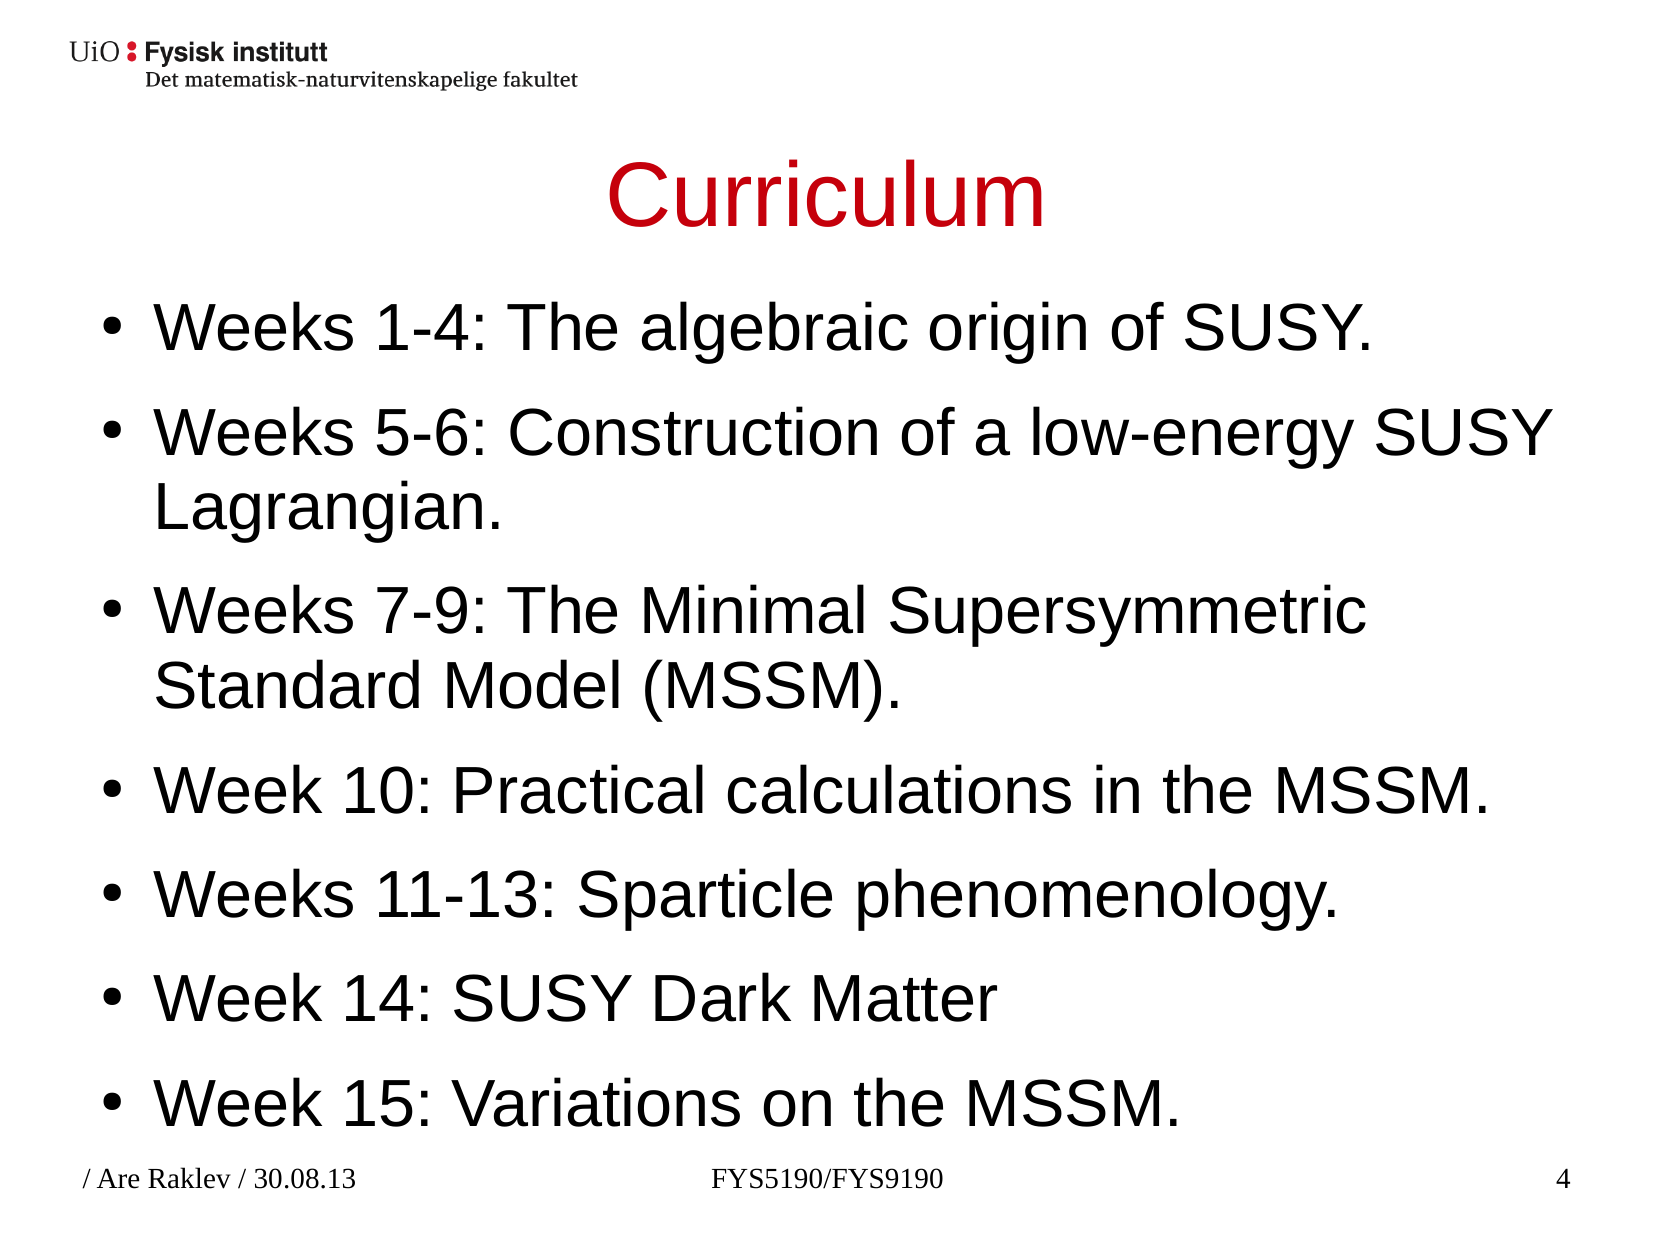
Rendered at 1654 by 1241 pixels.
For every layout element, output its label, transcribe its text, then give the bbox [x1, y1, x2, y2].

picture [68, 37, 581, 93]
title Curriculum [82, 90, 1571, 290]
list Weeks 1-4: The algebraic origin of SUSY. Weeks 5-6: Construction of a low-energy SUSY Lagrangian. Weeks 7-9: The Minimal Supersymmetric Standard Model (MSSM). Week 10: Practical calculations in the MSSM. Weeks 11-13: Sparticle phenomenology. Week 14: SUSY Dark Matter Week 15: Variations on the MSSM. [82, 290, 1571, 1139]
